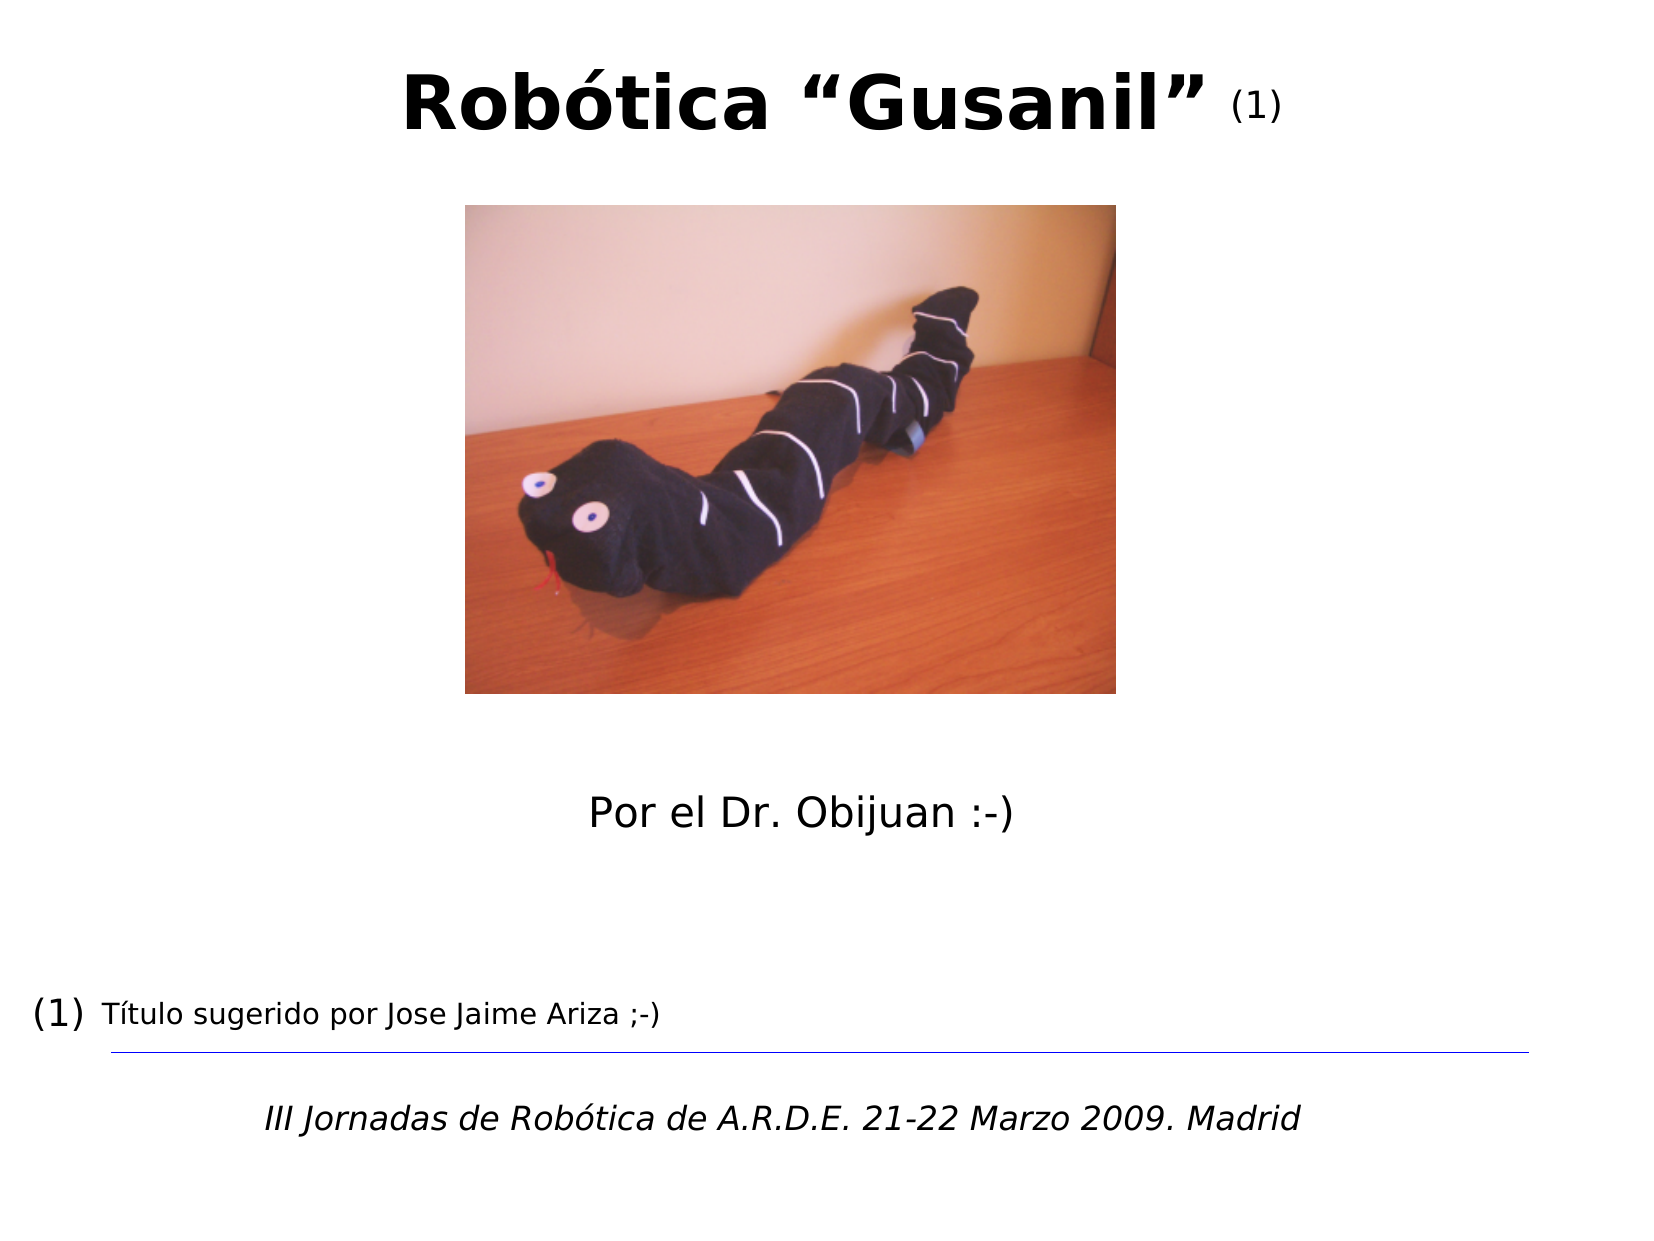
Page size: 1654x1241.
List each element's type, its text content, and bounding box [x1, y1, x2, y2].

text_box Título sugerido por Jose Jaime Ariza ;-) [101, 989, 1059, 1040]
picture [465, 205, 1116, 694]
text_box (1) [17, 984, 101, 1043]
text_box (1) [1215, 76, 1299, 135]
text_box Robótica “Gusanil” [386, 53, 1227, 156]
text_box III Jornadas de Robótica de A.R.D.E. 21-22 Marzo 2009. Madrid [249, 1092, 1318, 1146]
text_box Por el Dr. Obijuan :-) [473, 781, 1055, 848]
